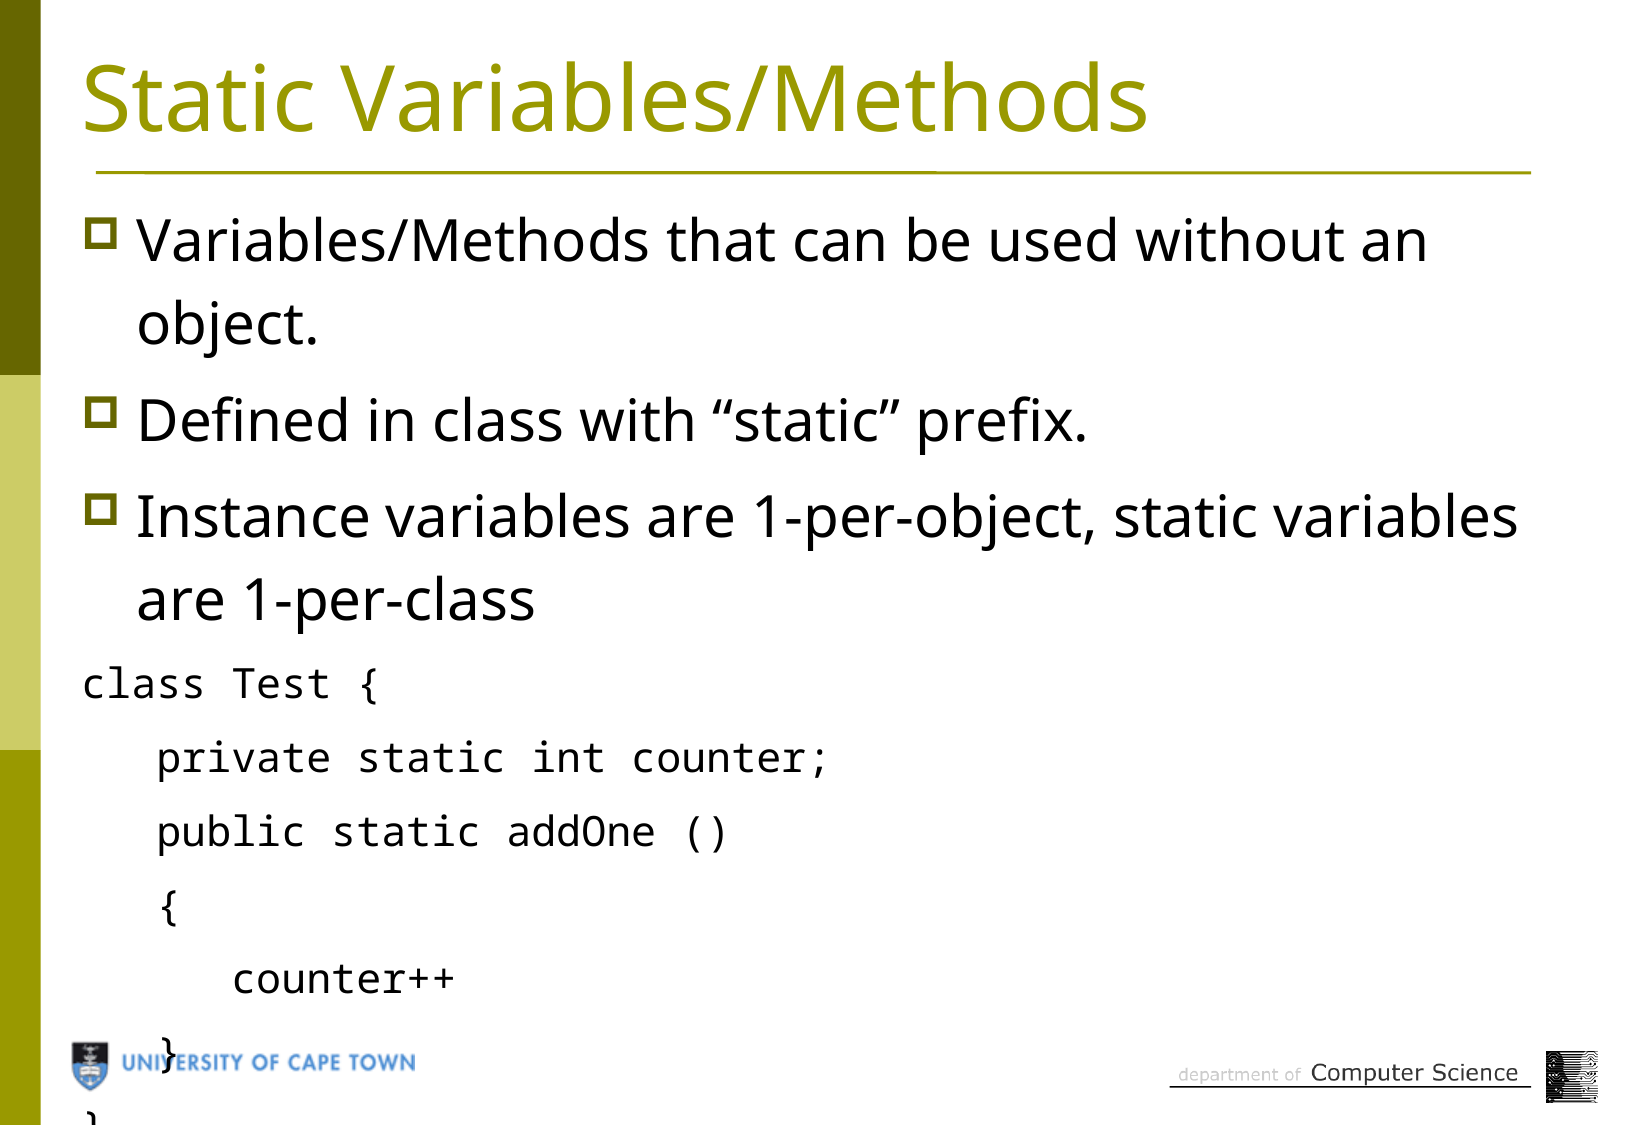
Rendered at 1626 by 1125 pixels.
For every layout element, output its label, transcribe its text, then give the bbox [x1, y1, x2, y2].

list Variables/Methods that can be used without an object. Defined in class with “static” prefix. Instance variables are 1-per-object, static variables are 1-per-class class Test { private static int counter; public static addOne () { counter++ } } [81, 196, 1543, 991]
title Static Variables/Methods [81, 36, 1543, 165]
picture [61, 1024, 415, 1103]
picture [1169, 1043, 1532, 1091]
picture [1546, 1051, 1598, 1103]
